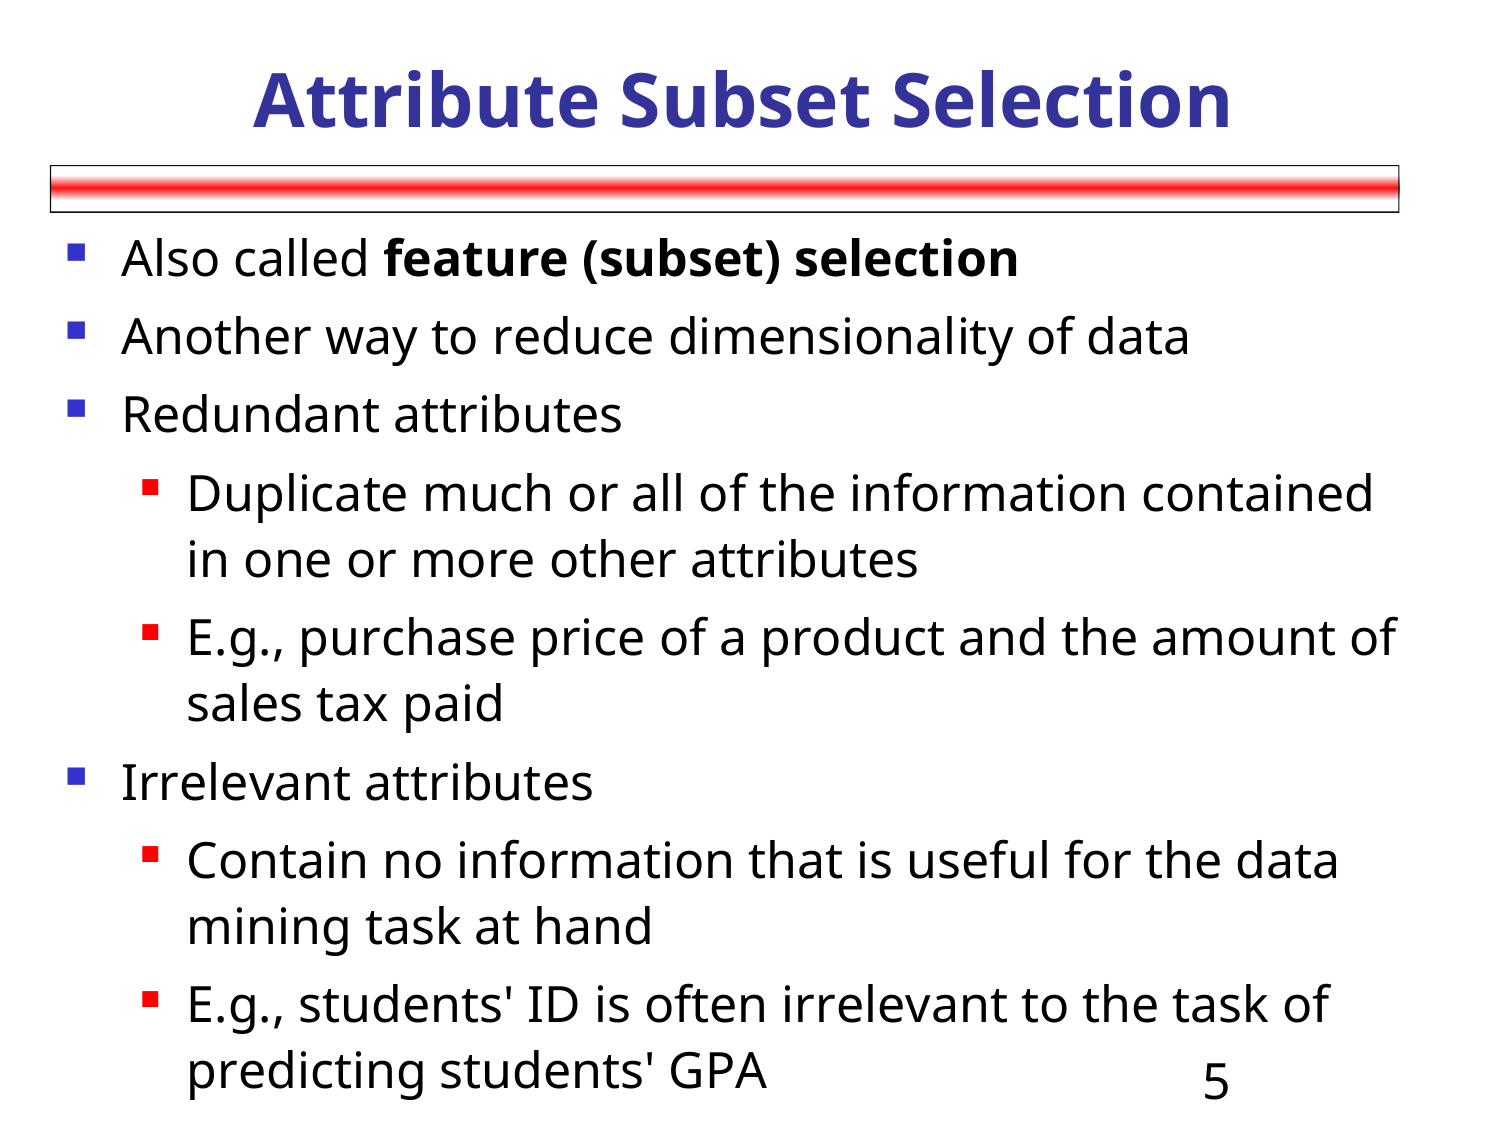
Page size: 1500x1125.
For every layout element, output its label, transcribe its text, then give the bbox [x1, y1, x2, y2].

text_box <number> [1187, 1062, 1500, 1125]
title Attribute Subset Selection [24, 44, 1463, 150]
list Also called feature (subset) selection Another way to reduce dimensionality of data Redundant attributes Duplicate much or all of the information contained in one or more other attributes E.g., purchase price of a product and the amount of sales tax paid Irrelevant attributes Contain no information that is useful for the data mining task at hand E.g., students' ID is often irrelevant to the task of predicting students' GPA [49, 212, 1425, 1107]
